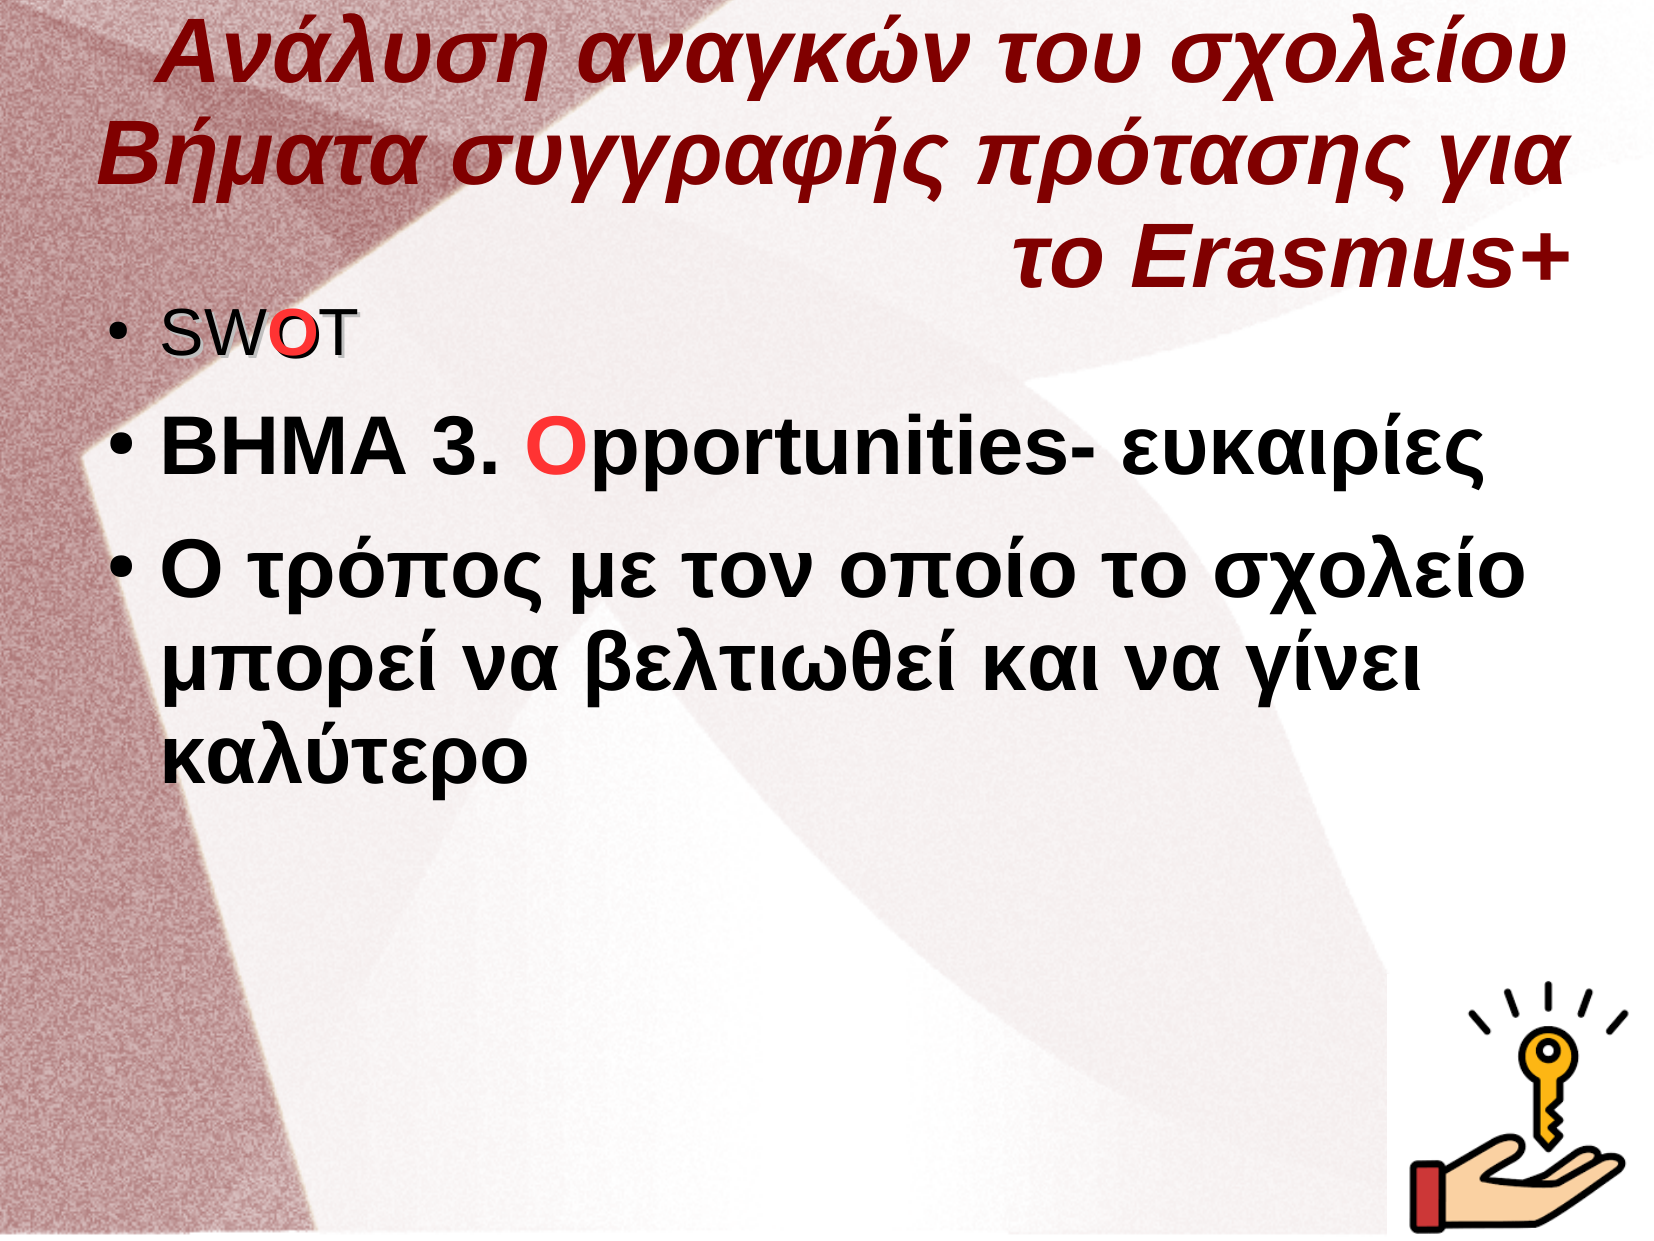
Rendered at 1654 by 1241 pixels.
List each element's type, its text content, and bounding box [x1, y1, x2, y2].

list SWOT ΒΗΜΑ 3. Οpportunities- ευκαιρίες Ο τρόπος με τον οποίο το σχολείο μπορεί να βελτιωθεί και να γίνει καλύτερο [88, 295, 1577, 1114]
picture [0, 0, 1654, 1241]
title Ανάλυση αναγκών του σχολείου Βήματα συγγραφής πρότασης για το Erasmus+ [83, 0, 1572, 307]
